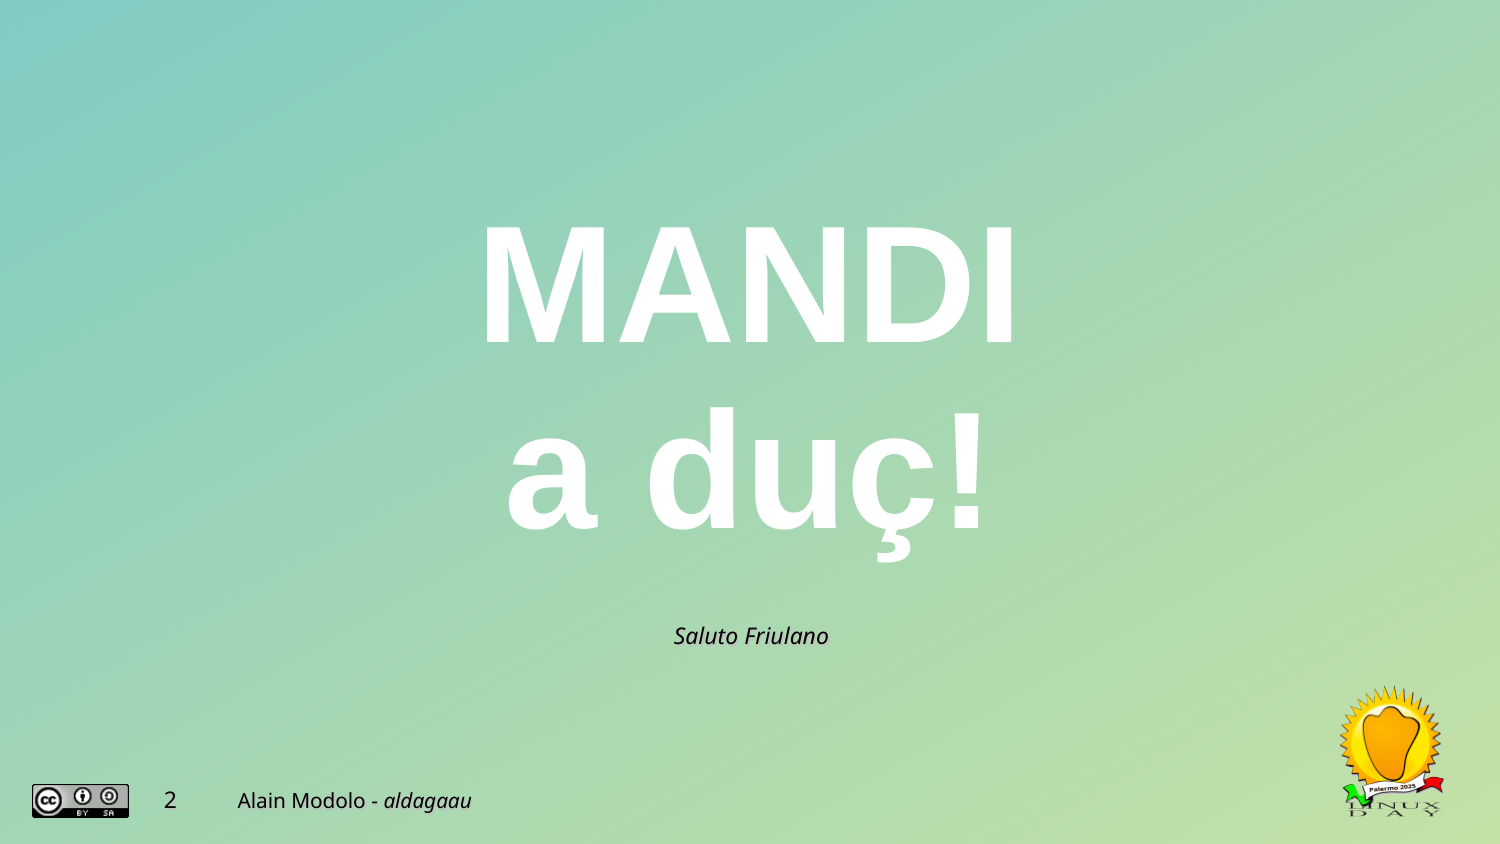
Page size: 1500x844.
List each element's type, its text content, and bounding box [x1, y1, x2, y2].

title MANDI a duç! [438, 84, 1062, 672]
picture [32, 784, 129, 818]
picture [1233, 670, 1500, 844]
text_box Saluto Friulano [646, 612, 857, 680]
